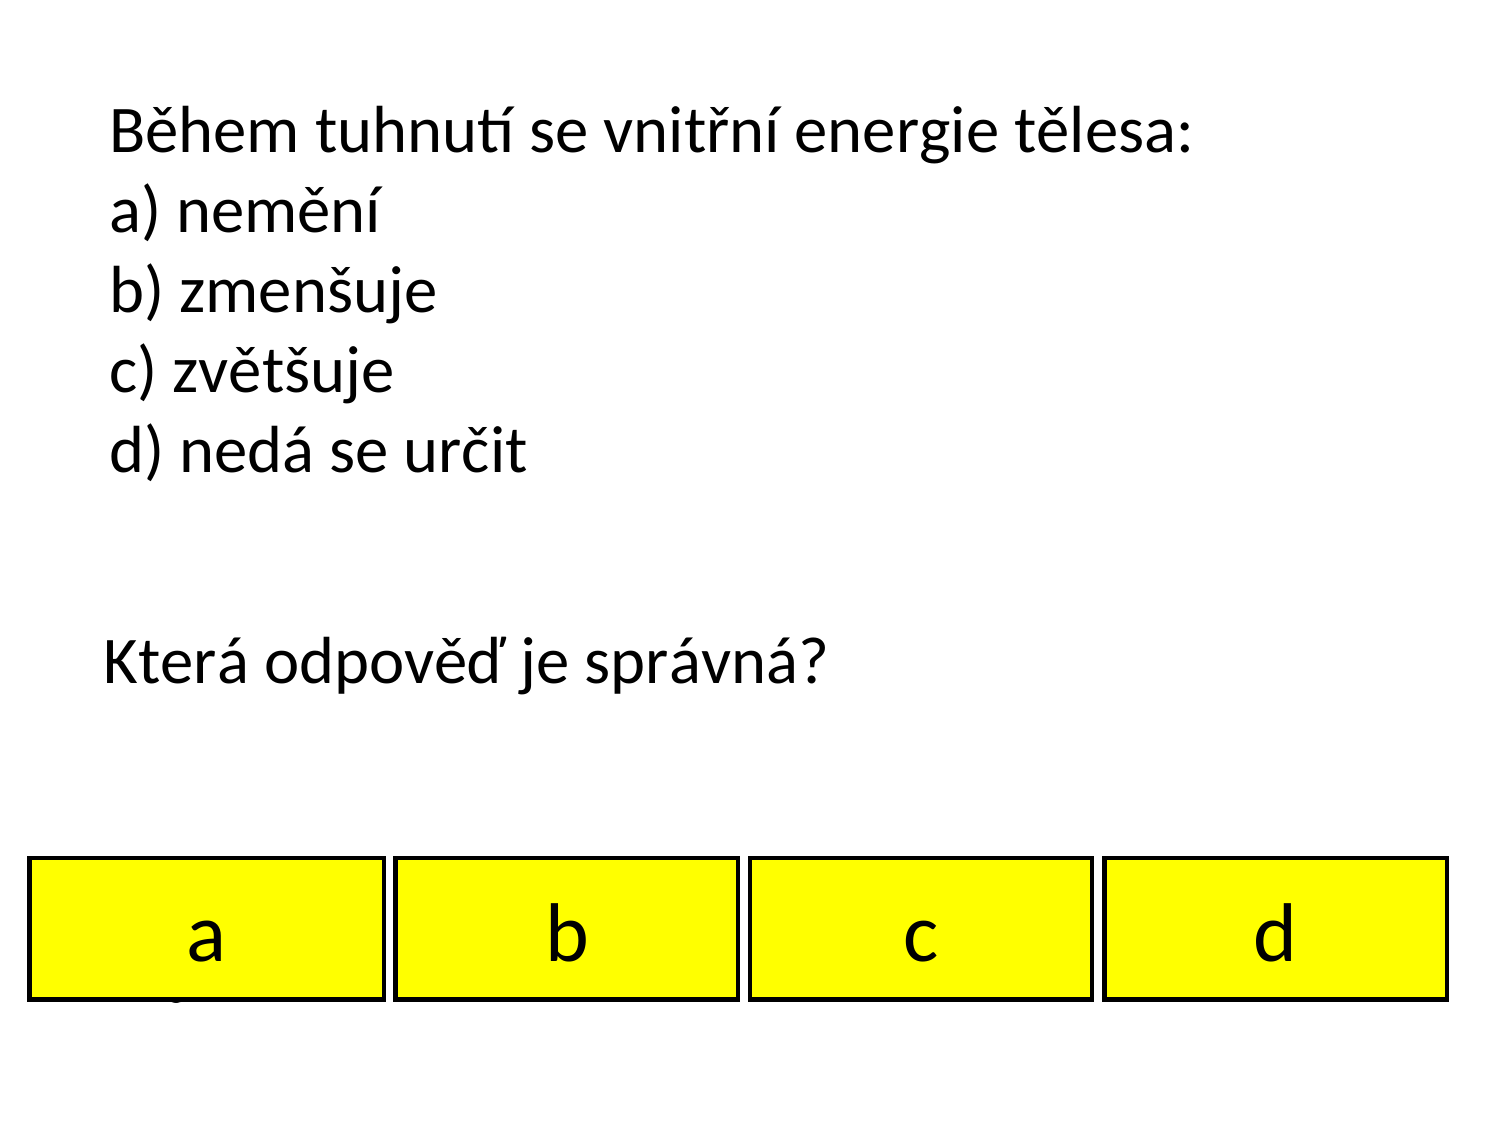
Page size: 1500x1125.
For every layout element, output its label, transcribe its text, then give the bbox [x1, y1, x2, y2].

text_box a [29, 857, 384, 1000]
text_box b [395, 857, 739, 1000]
text_box c [749, 857, 1093, 1000]
text_box Která odpověď je správná? [88, 609, 845, 706]
text_box Během tuhnutí se vnitřní energie tělesa: nemění zmenšuje zvětšuje nedá se určit [94, 78, 1210, 574]
text_box d [1104, 857, 1447, 1000]
